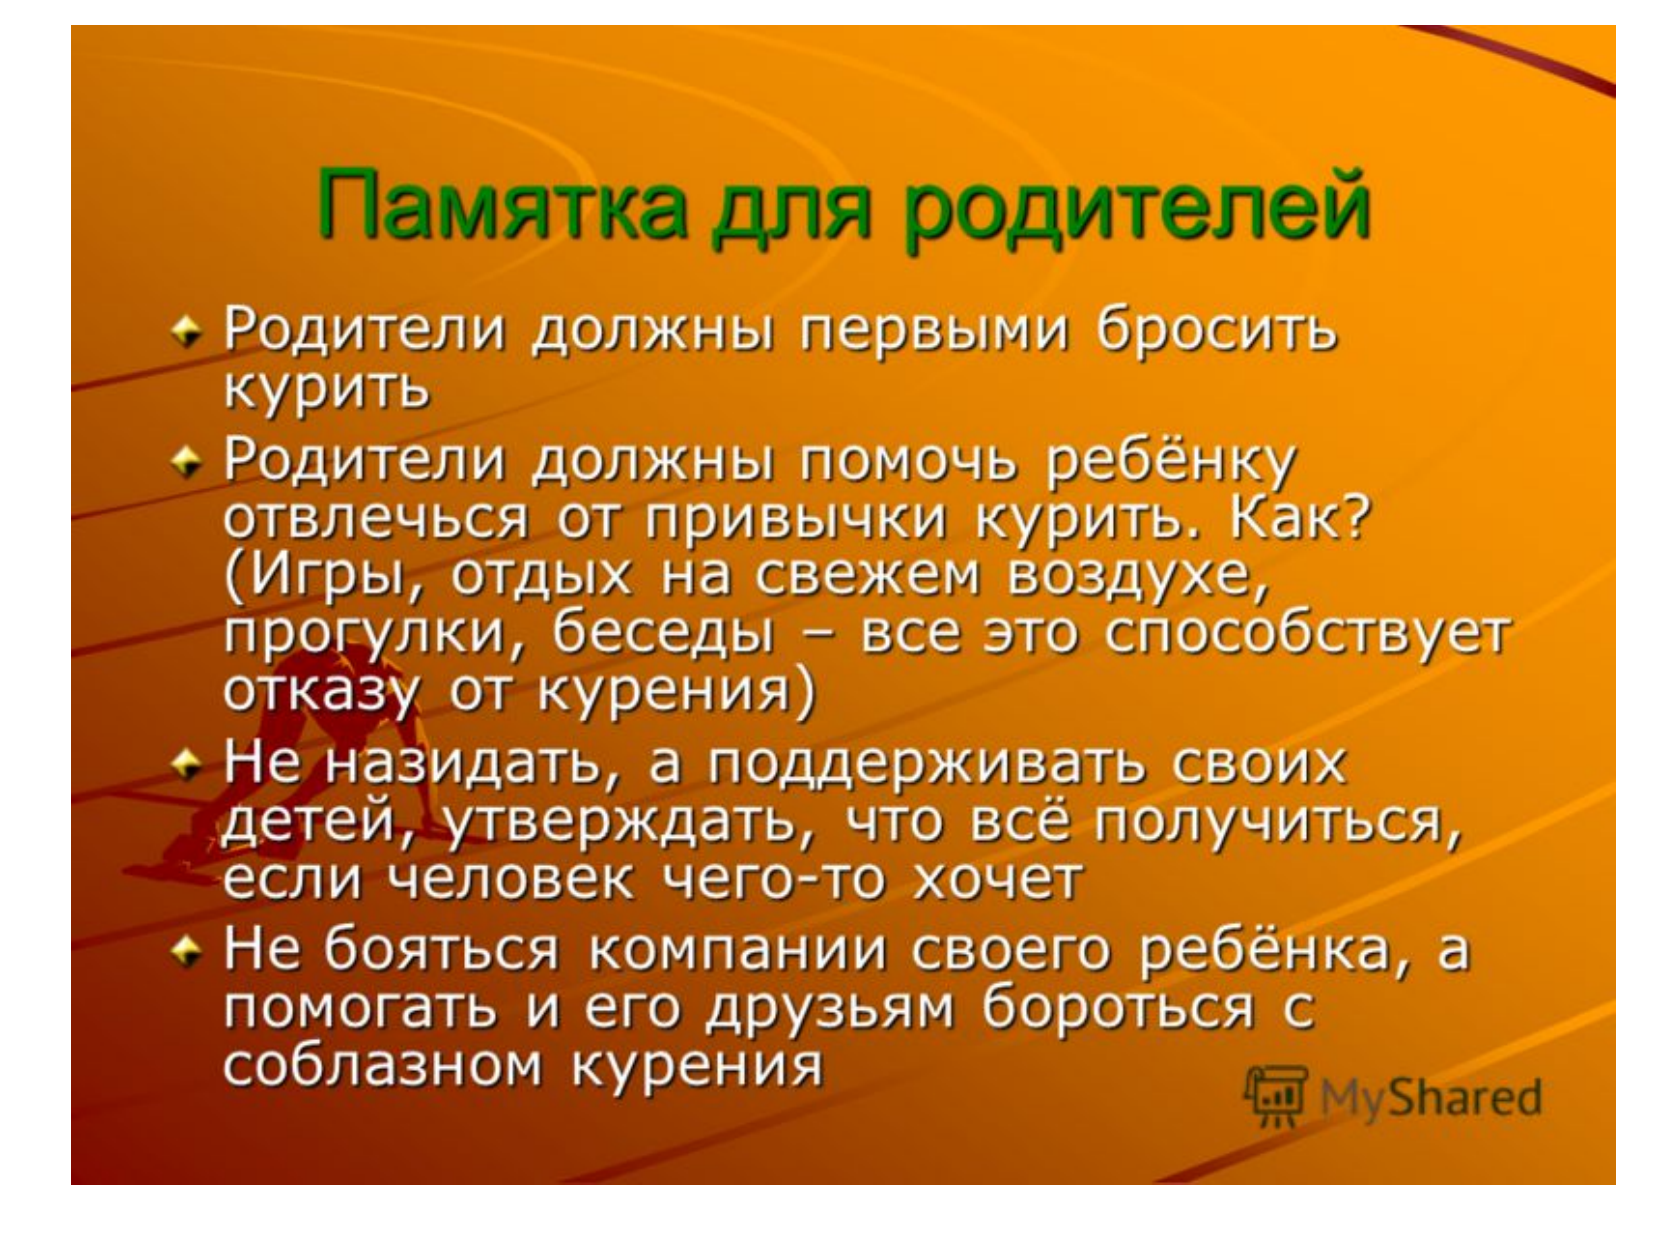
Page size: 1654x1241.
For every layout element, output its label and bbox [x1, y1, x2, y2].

picture [71, 25, 1616, 1185]
